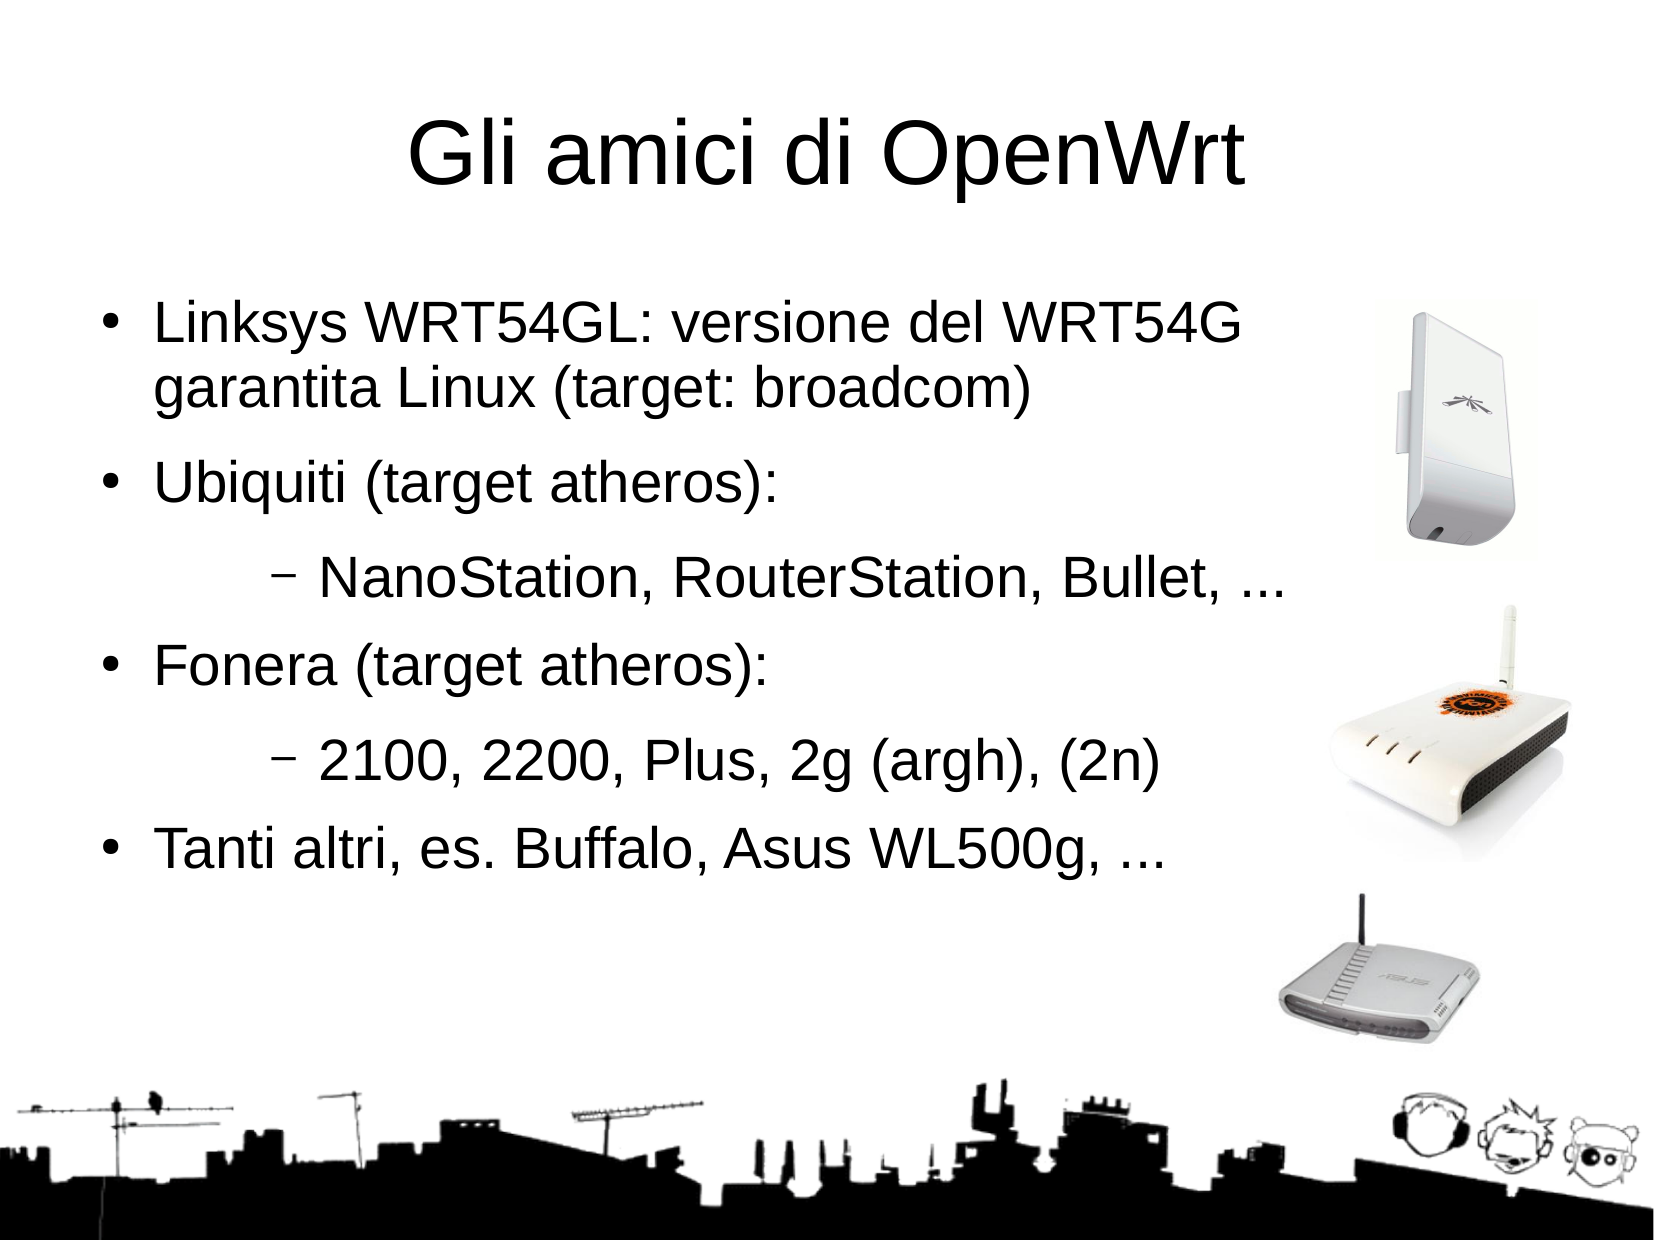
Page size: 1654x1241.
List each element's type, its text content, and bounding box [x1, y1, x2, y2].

picture [0, 599, 1654, 1240]
picture [1375, 299, 1538, 561]
list Linksys WRT54GL: versione del WRT54G garantita Linux (target: broadcom) Ubiquiti (target atheros): NanoStation, RouterStation, Bullet, ... Fonera (target atheros): 2100, 2200, Plus, 2g (argh), (2n) Tanti altri, es. Buffalo, Asus WL500g, ... [82, 290, 1313, 1094]
title Gli amici di OpenWrt [82, 56, 1571, 250]
